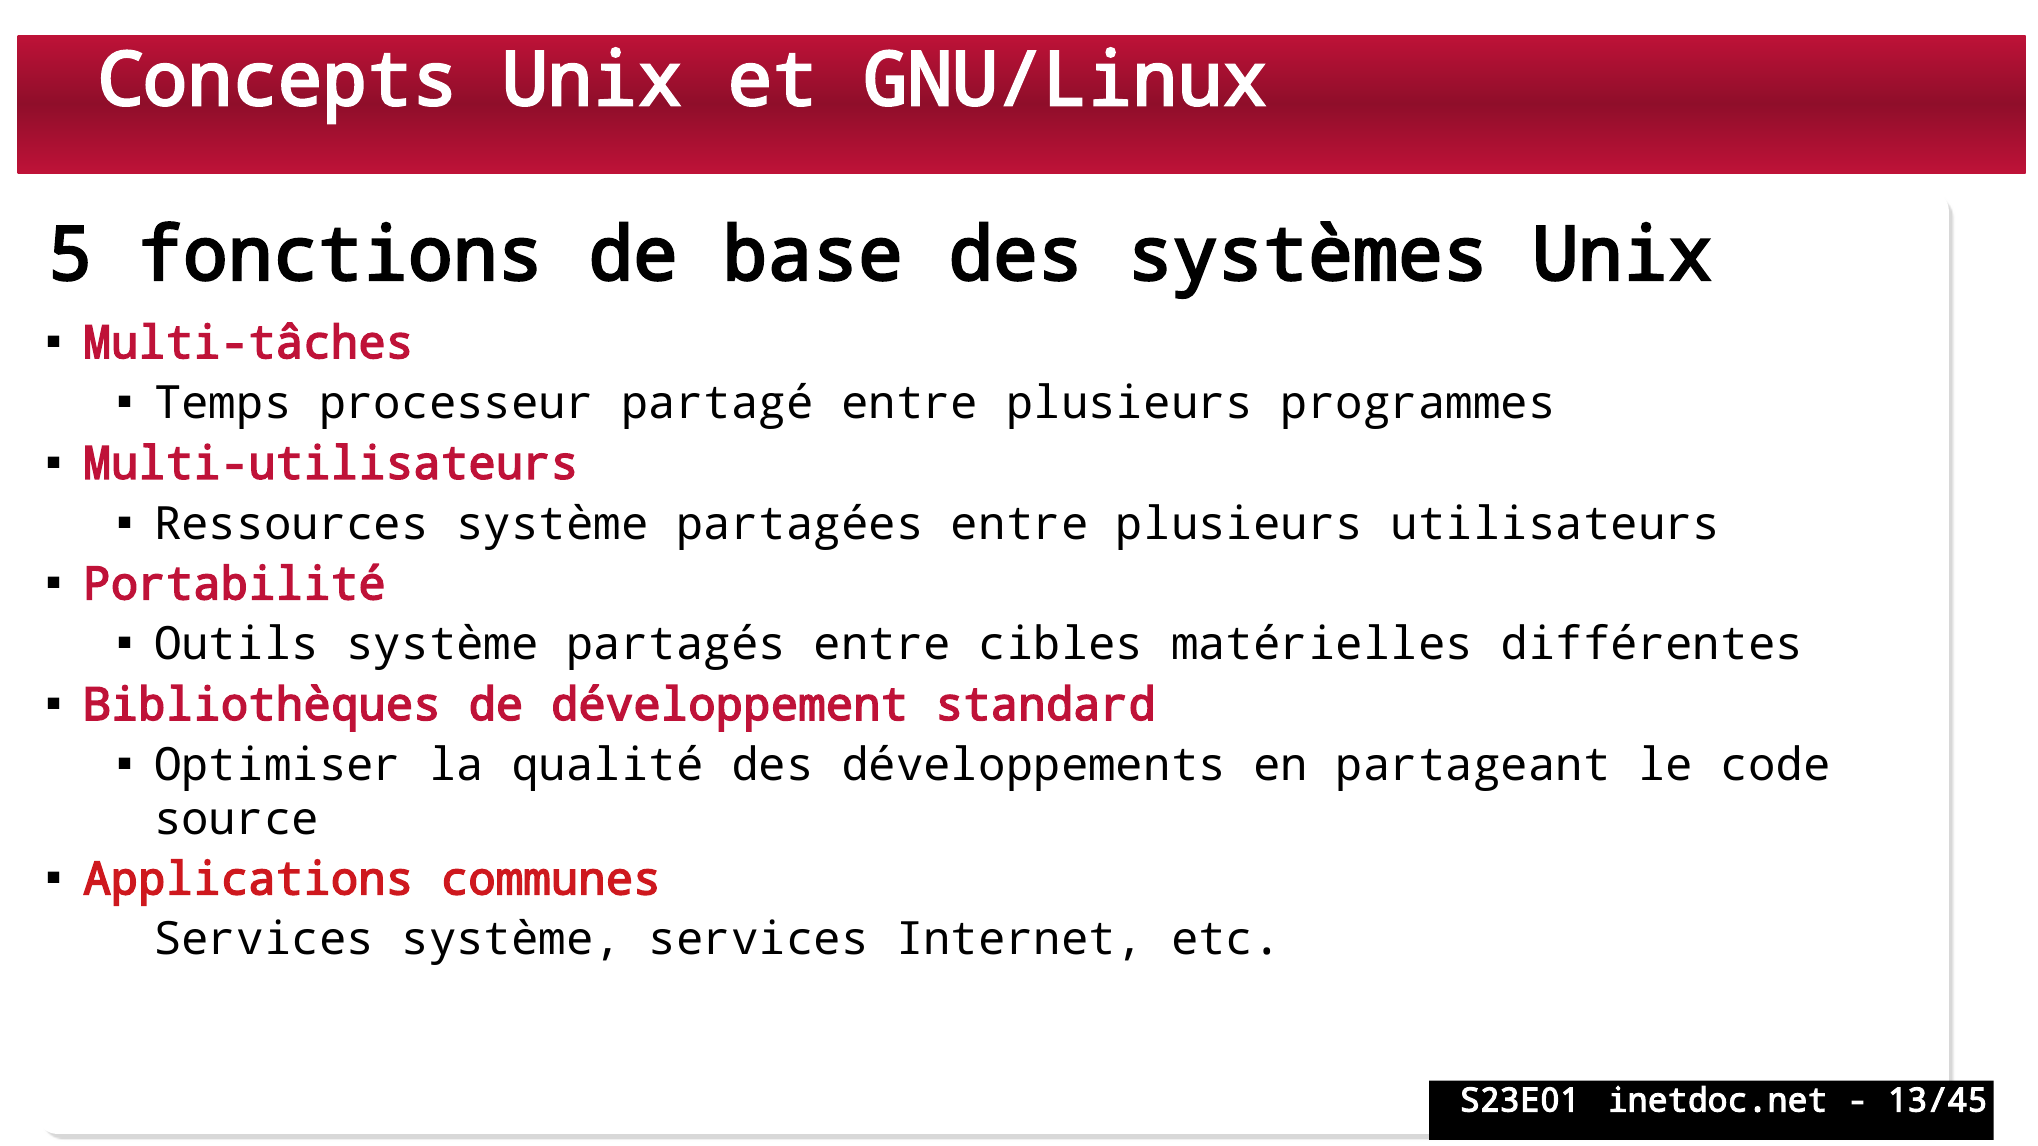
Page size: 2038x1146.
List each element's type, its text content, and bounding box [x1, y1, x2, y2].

text_box Concepts Unix et GNU/Linux [17, 35, 2026, 174]
text_box 5 fonctions de base des systèmes Unix Multi-tâches Temps processeur partagé entre plusieurs programmes Multi-utilisateurs Ressources système partagées entre plusieurs utilisateurs Portabilité Outils système partagés entre cibles matérielles différentes Bibliothèques de développement standard Optimiser la qualité des développements en partageant le code source Applications communes Services système, services Internet, etc. [35, 188, 1949, 1134]
text_box S23E01 inetdoc.net - <numéro>/45 [1429, 1080, 1994, 1140]
